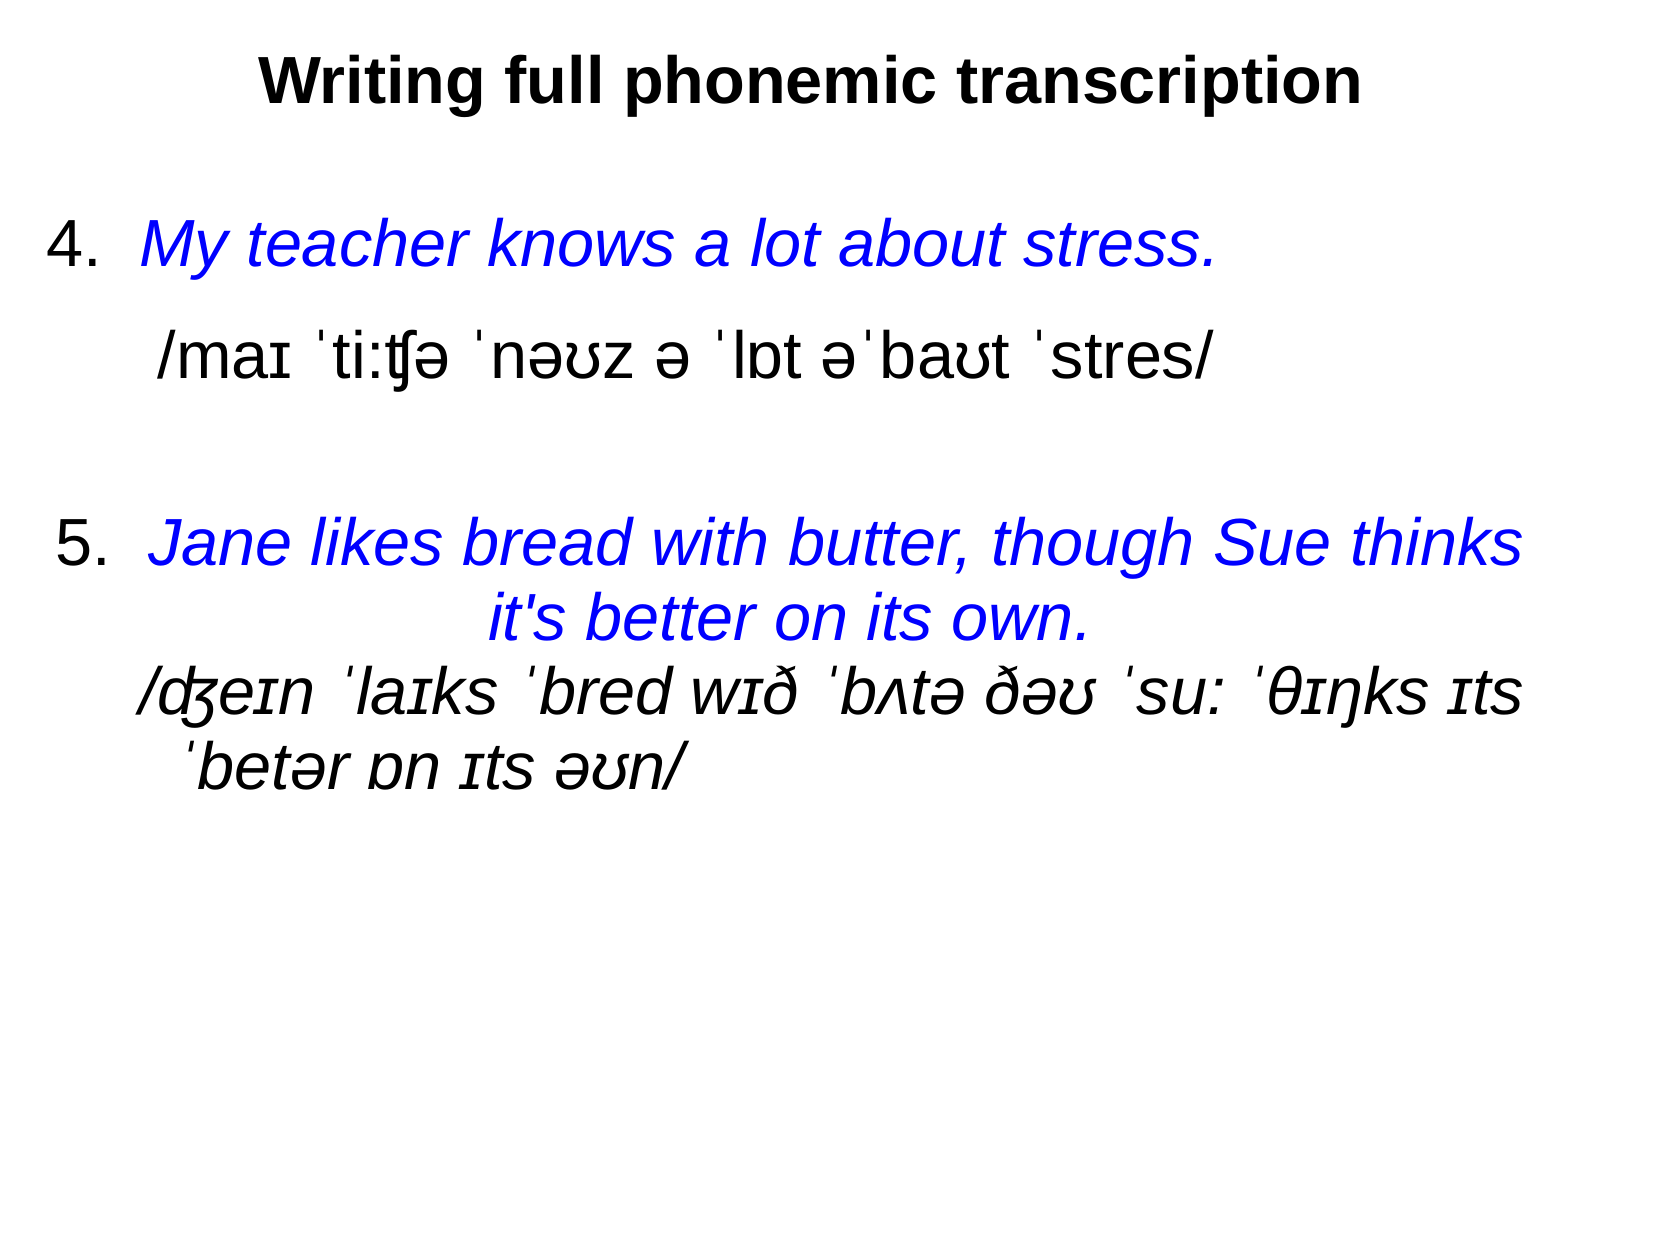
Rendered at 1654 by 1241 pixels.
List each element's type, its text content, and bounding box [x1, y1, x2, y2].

subtitle 4. My teacher knows a lot about stress. /maɪ ˈti:ʧə ˈnəʊz ə ˈlɒt əˈbaʊt ˈstres/ 5. Jane likes bread with butter, though Sue thinks it's better on its own. /ʤeɪn ˈlaɪks ˈbred wɪð ˈbʌtə ðəʊ ˈsu: ˈθɪŋks ɪts ˈbetər ɒn ɪts əʊn/ [46, 95, 1535, 1177]
title Writing full phonemic transcription [67, 24, 1556, 211]
